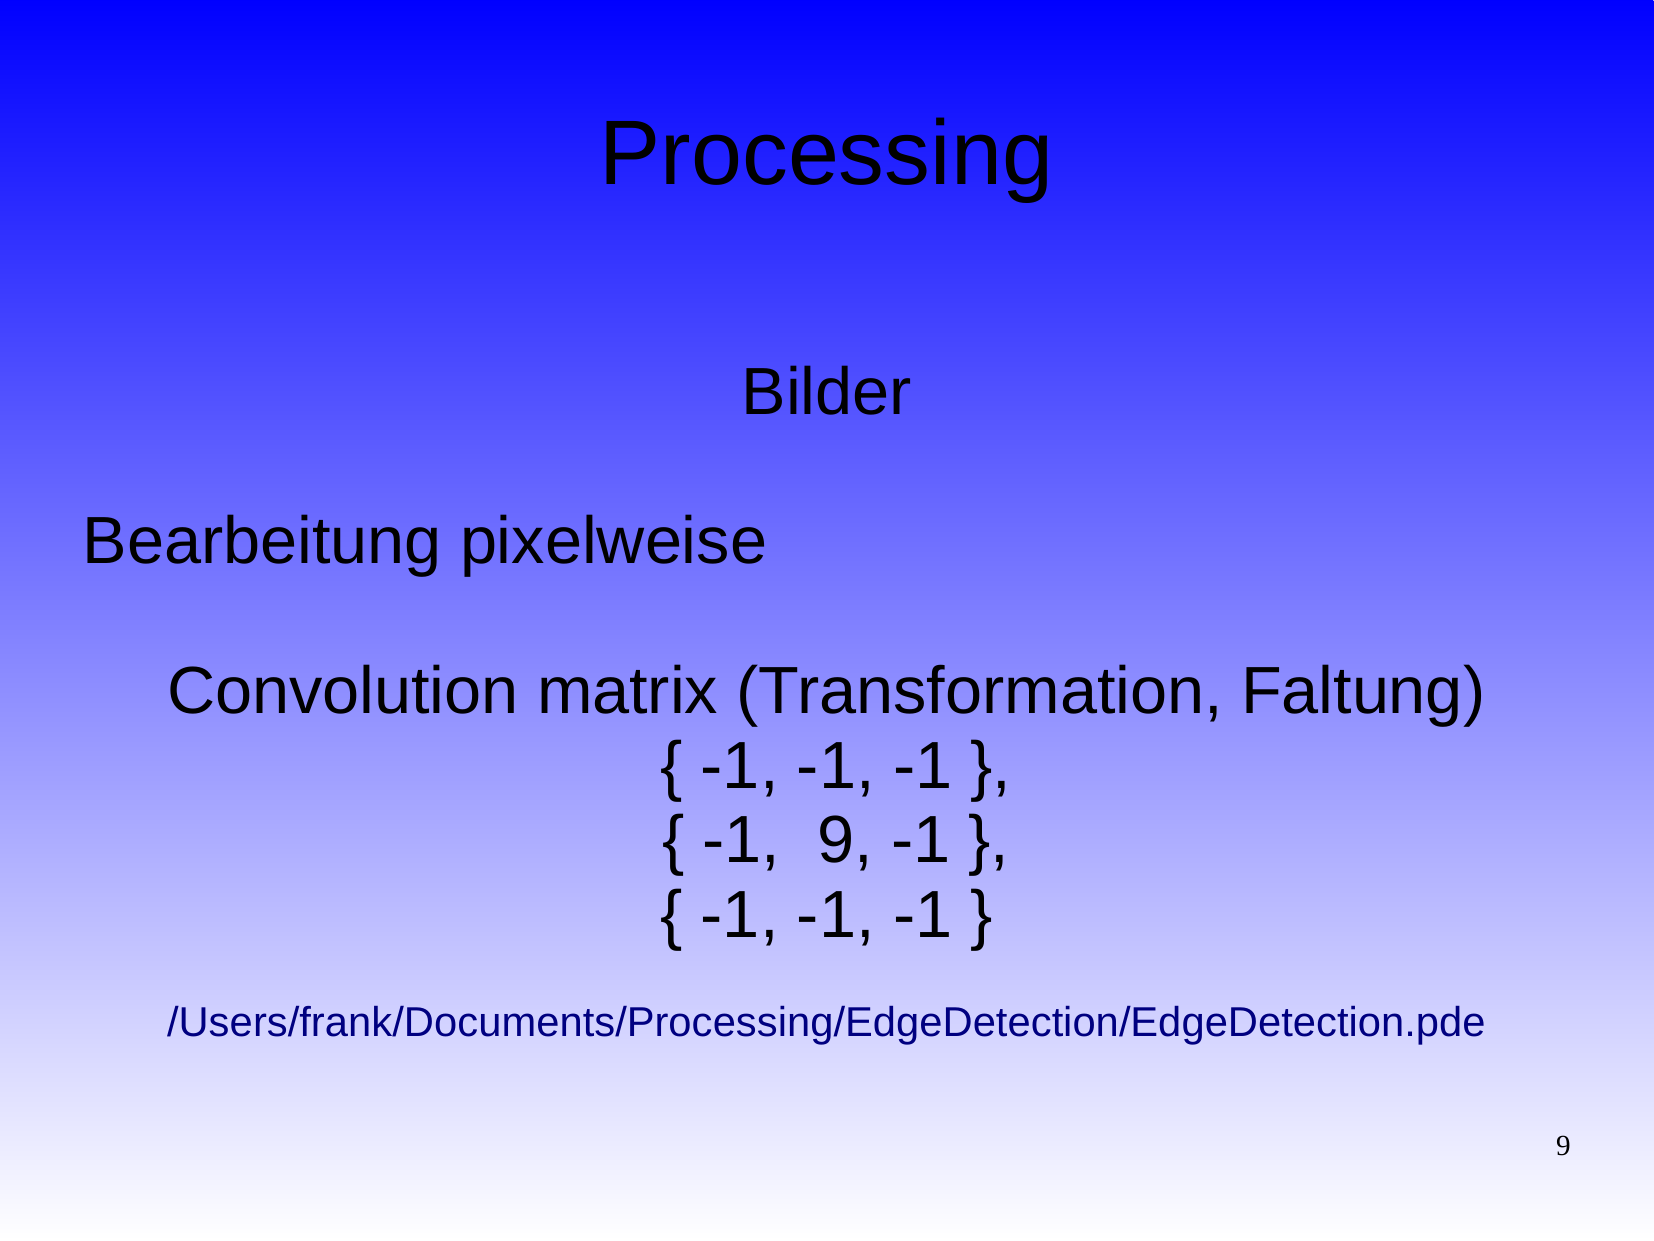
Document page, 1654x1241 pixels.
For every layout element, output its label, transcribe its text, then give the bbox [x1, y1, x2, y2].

subtitle Bilder Bearbeitung pixelweise Convolution matrix (Transformation, Faltung) { -1, -1, -1 }, { -1, 9, -1 }, { -1, -1, -1 } /Users/frank/Documents/Processing/EdgeDetection/EdgeDetection.pde [82, 297, 1571, 1102]
title Processing [82, 49, 1571, 257]
